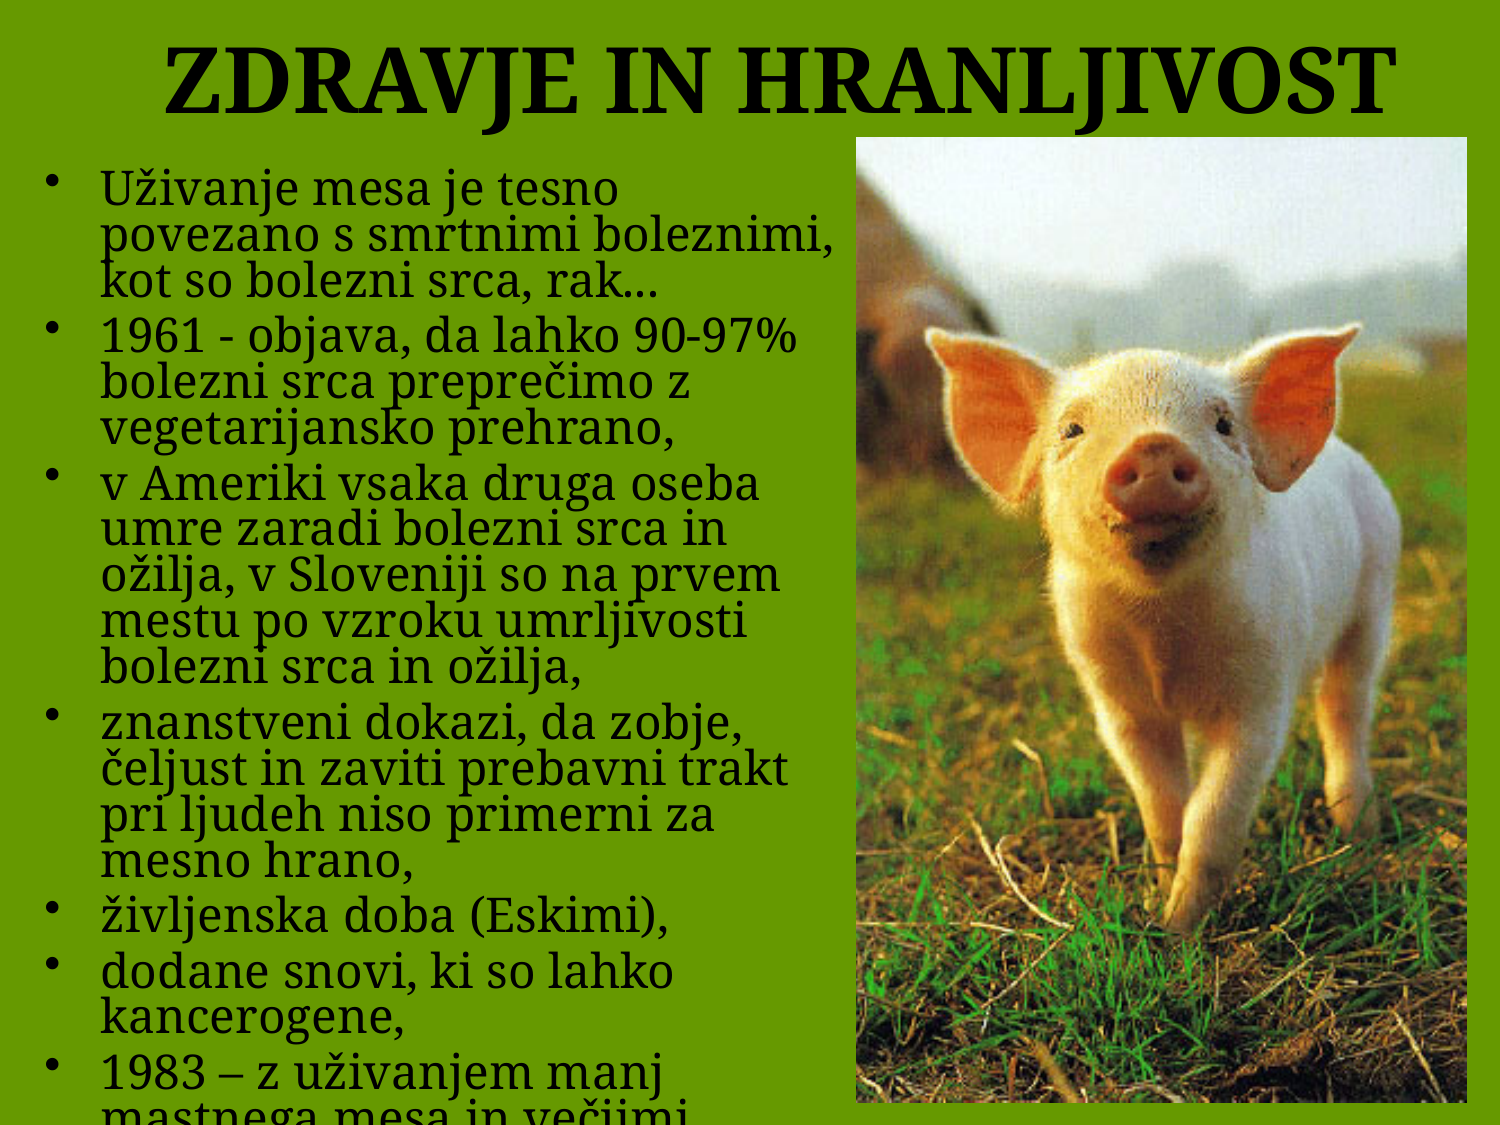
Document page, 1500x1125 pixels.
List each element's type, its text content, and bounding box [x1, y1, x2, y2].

title ZDRAVJE IN HRANLJIVOST [123, 0, 1437, 155]
picture [856, 137, 1467, 1103]
list Uživanje mesa je tesno povezano s smrtnimi boleznimi, kot so bolezni srca, rak... 1961 - objava, da lahko 90-97% bolezni srca preprečimo z vegetarijansko prehrano, v Ameriki vsaka druga oseba umre zaradi bolezni srca in ožilja, v Sloveniji so na prvem mestu po vzroku umrljivosti bolezni srca in ožilja, znanstveni dokazi, da zobje, čeljust in zaviti prebavni trakt pri ljudeh niso primerni za mesno hrano, življenska doba (Eskimi), dodane snovi, ki so lahko kancerogene, 1983 – z uživanjem manj mastnega mesa in večjimi količinami zelenjave in žita bi preprečili mnogo vrst raka. [29, 160, 851, 1106]
